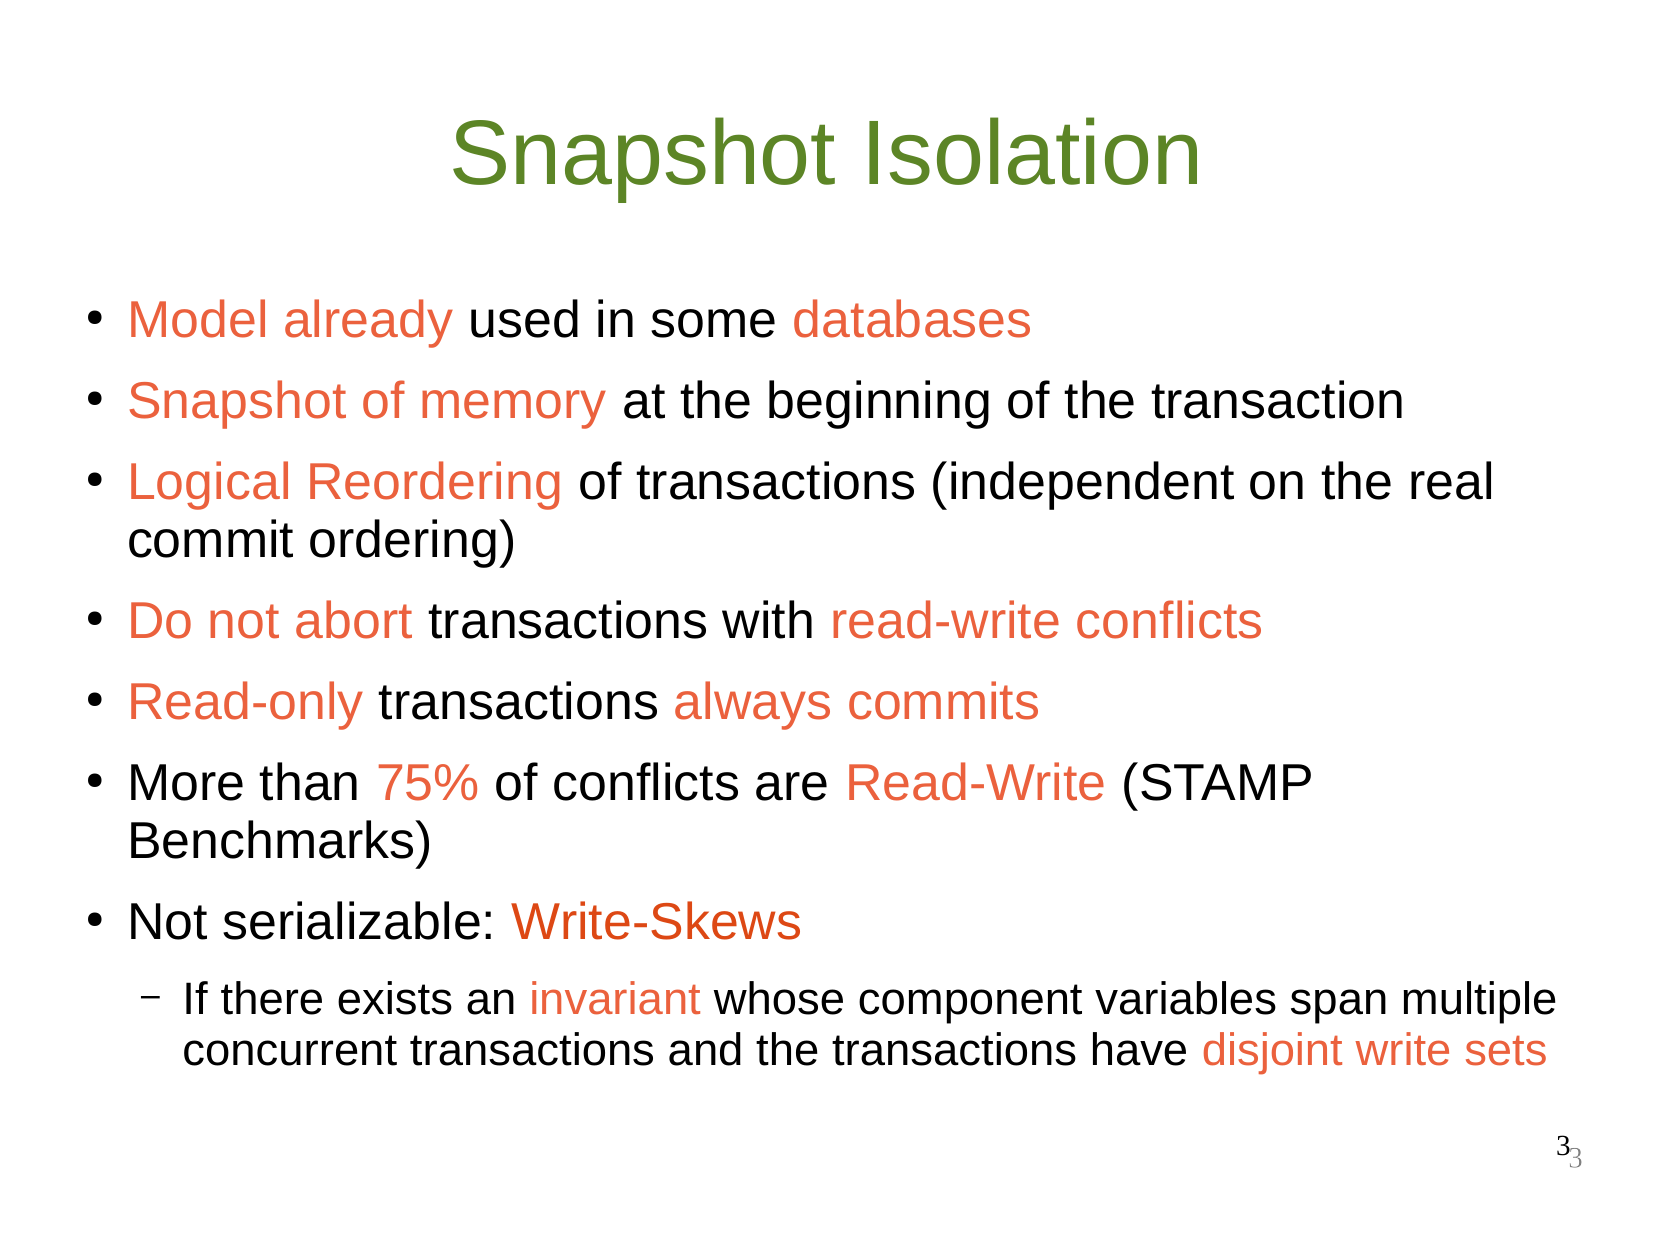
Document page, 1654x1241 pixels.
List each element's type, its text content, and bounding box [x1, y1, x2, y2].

title Snapshot Isolation [82, 49, 1571, 257]
list Model already used in some databases Snapshot of memory at the beginning of the transaction Logical Reordering of transactions (independent on the real commit ordering) Do not abort transactions with read-write conflicts Read-only transactions always commits More than 75% of conflicts are Read-Write (STAMP Benchmarks) Not serializable: Write-Skews If there exists an invariant whose component variables span multiple concurrent transactions and the transactions have disjoint write sets [71, 290, 1561, 1126]
